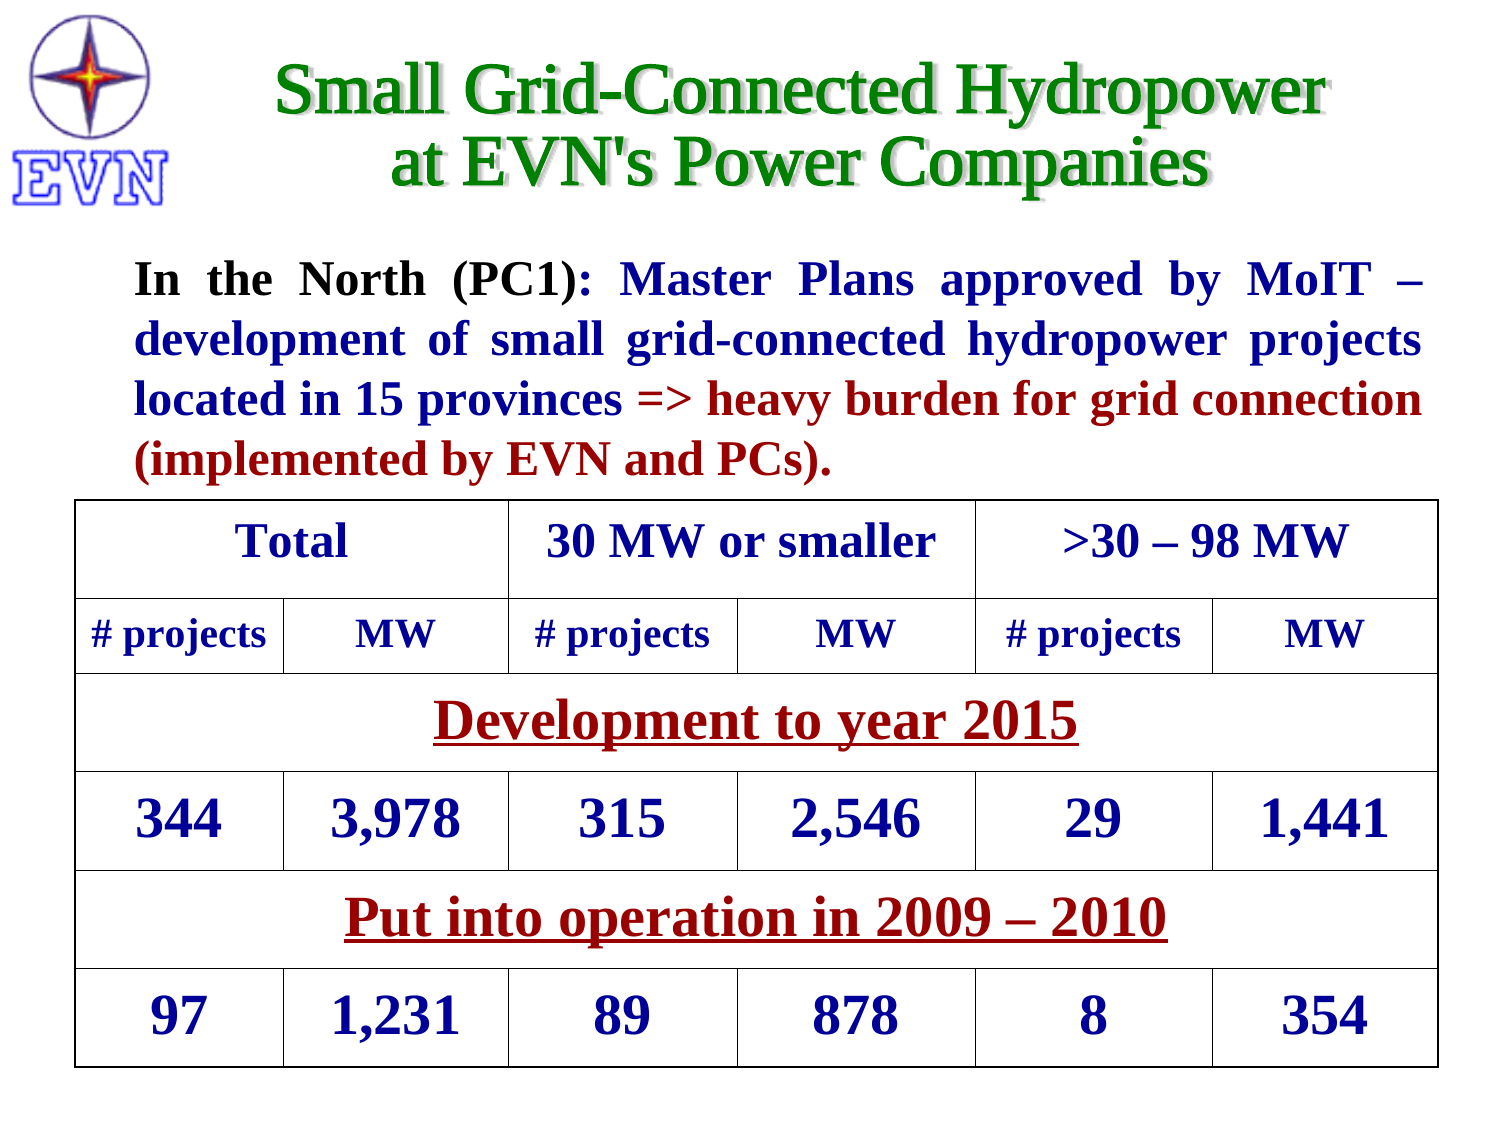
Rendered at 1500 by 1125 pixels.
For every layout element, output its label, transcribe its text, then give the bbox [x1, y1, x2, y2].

table_cell 8 [976, 969, 1212, 1066]
text_box Small Grid-Connected Hydropower at EVN's Power Companies [902, 62, 936, 114]
table_cell Put into operation in 2009 – 2010 [76, 871, 1437, 968]
picture [0, 0, 179, 223]
table_cell # projects [976, 599, 1212, 673]
table_cell # projects [76, 599, 283, 673]
text_box Small Grid-Connected Hydropower at EVN's Power Companies [746, 78, 781, 113]
text_box Small Grid-Connected Hydropower at EVN's Power Companies [278, 64, 310, 114]
table_cell MW [284, 599, 508, 673]
text_box Small Grid-Connected Hydropower at EVN's Power Companies [674, 137, 711, 185]
text_box Small Grid-Connected Hydropower at EVN's Power Companies [716, 150, 748, 186]
text_box Small Grid-Connected Hydropower at EVN's Power Companies [709, 78, 744, 113]
text_box Small Grid-Connected Hydropower at EVN's Power Companies [563, 62, 598, 114]
text_box Small Grid-Connected Hydropower at EVN's Power Companies [1108, 78, 1141, 114]
text_box Small Grid-Connected Hydropower at EVN's Power Companies [1092, 150, 1127, 185]
text_box Small Grid-Connected Hydropower at EVN's Power Companies [674, 78, 706, 114]
text_box Small Grid-Connected Hydropower at EVN's Power Companies [1216, 79, 1270, 114]
text_box Small Grid-Connected Hydropower at EVN's Power Companies [466, 64, 515, 114]
table_cell MW [738, 599, 975, 673]
table_cell 89 [509, 969, 737, 1066]
table_cell 29 [976, 772, 1212, 870]
text_box Small Grid-Connected Hydropower at EVN's Power Companies [463, 137, 503, 185]
table_header >30 – 98 MW [976, 501, 1437, 598]
text_box Small Grid-Connected Hydropower at EVN's Power Companies [966, 150, 1021, 185]
table_cell 344 [76, 772, 283, 870]
table_cell 97 [76, 969, 283, 1066]
table_cell # projects [509, 599, 737, 673]
table_cell 878 [738, 969, 975, 1066]
text_box Small Grid-Connected Hydropower at EVN's Power Companies [750, 151, 804, 186]
table_cell 315 [509, 772, 737, 870]
text_box Small Grid-Connected Hydropower at EVN's Power Companies [1047, 62, 1081, 114]
table_cell 3,978 [284, 772, 508, 870]
text_box Small Grid-Connected Hydropower at EVN's Power Companies [957, 65, 1006, 113]
table_cell 354 [1213, 969, 1437, 1066]
table_cell 1,231 [284, 969, 508, 1066]
text_box Small Grid-Connected Hydropower at EVN's Power Companies [315, 78, 371, 113]
text_box Small Grid-Connected Hydropower at EVN's Power Companies [561, 137, 611, 185]
table_cell MW [1213, 599, 1437, 673]
text_box Small Grid-Connected Hydropower at EVN's Power Companies [507, 137, 559, 186]
table_cell Development to year 2015 [76, 674, 1437, 771]
text_box In the North (PC1): Master Plans approved by MoIT – development of small grid-connected hydropower projects located in 15 provinces => heavy burden for grid connection (implemented by EVN and PCs). [62, 237, 1438, 493]
text_box Small Grid-Connected Hydropower at EVN's Power Companies [1144, 78, 1177, 128]
table_cell 1,441 [1213, 772, 1437, 870]
text_box Small Grid-Connected Hydropower at EVN's Power Companies [1182, 78, 1214, 114]
text_box Small Grid-Connected Hydropower at EVN's Power Companies [881, 136, 924, 186]
table_header Total [76, 501, 508, 598]
text_box Small Grid-Connected Hydropower at EVN's Power Companies [930, 150, 962, 186]
table_header 30 MW or smaller [509, 501, 975, 598]
text_box Small Grid-Connected Hydropower at EVN's Power Companies [625, 64, 668, 114]
table_cell 2,546 [738, 772, 975, 870]
text_box Small Grid-Connected Hydropower at EVN's Power Companies [1022, 150, 1056, 200]
text_box Small Grid-Connected Hydropower at EVN's Power Companies [1009, 79, 1045, 129]
